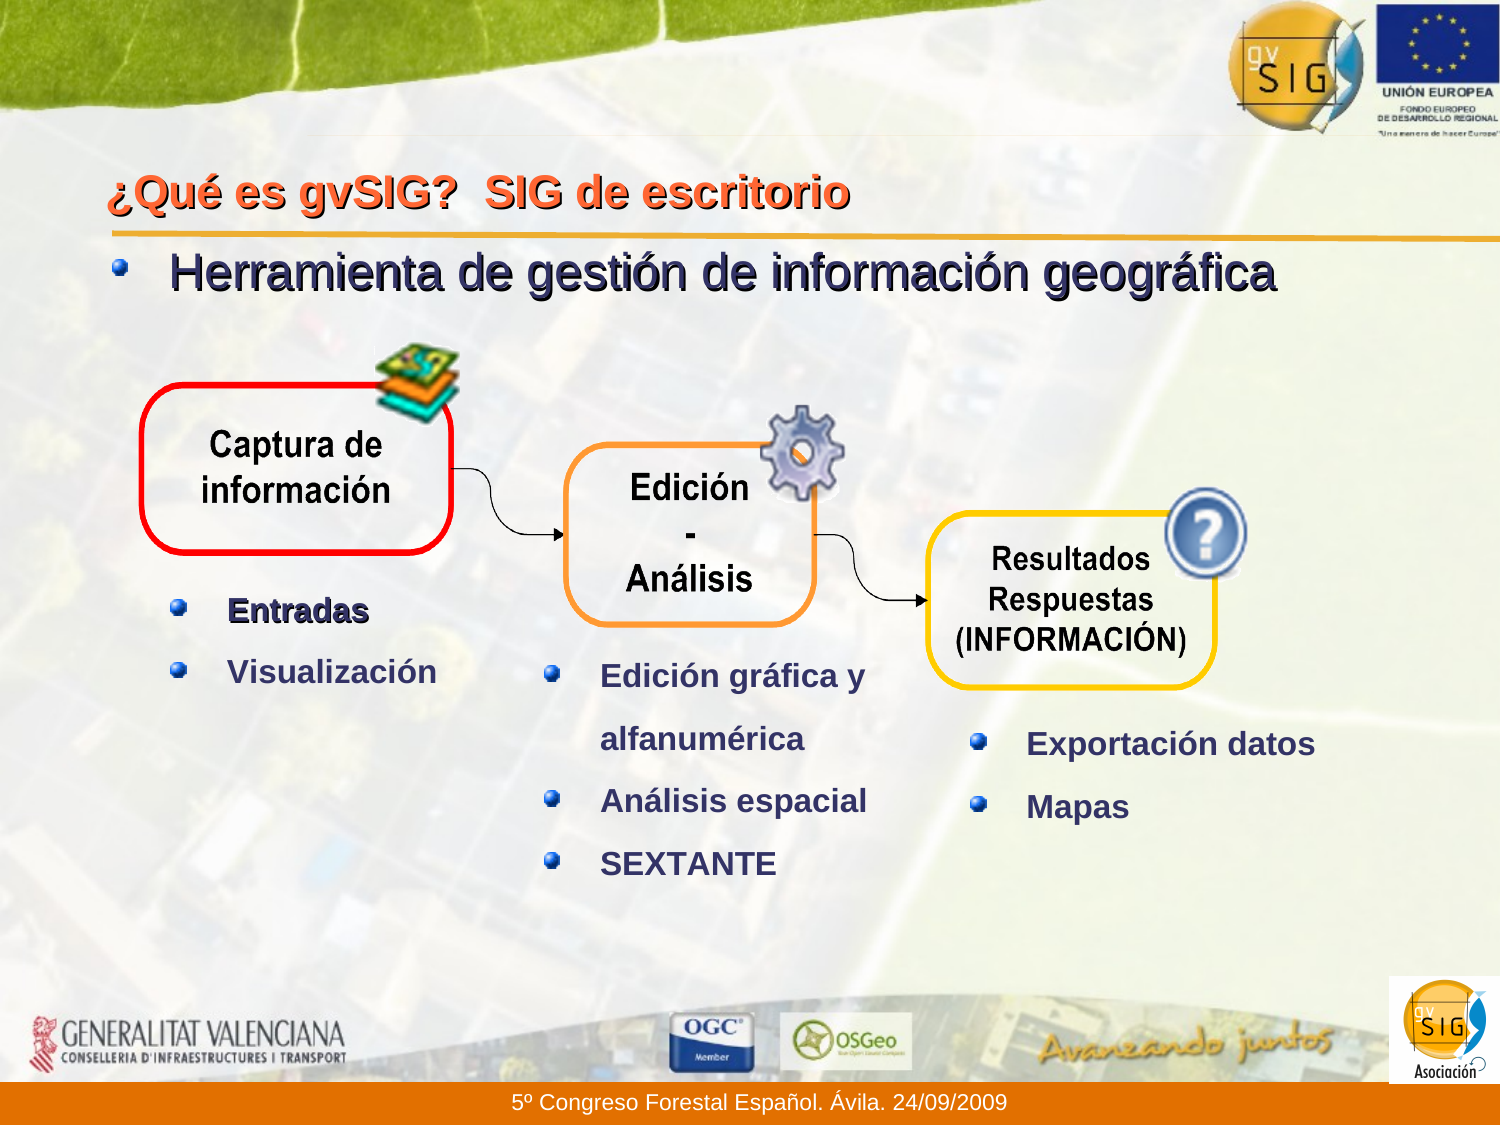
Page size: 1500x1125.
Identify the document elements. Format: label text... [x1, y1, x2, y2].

picture [177, 255, 195, 262]
text_box Entradas Visualización [170, 603, 591, 767]
text_box Edición gráfica y alfanumérica Análisis espacial SEXTANTE [544, 670, 964, 895]
text_box ¿Qué es gvSIG? SIG de escritorio [105, 167, 969, 255]
picture [727, 255, 814, 262]
picture [483, 255, 649, 262]
picture [648, 255, 721, 262]
picture [200, 255, 477, 262]
picture [0, 0, 1500, 1084]
text_box Exportación datos Mapas [970, 738, 1390, 901]
text_box Herramienta de gestión de información geográfica [112, 262, 1277, 319]
